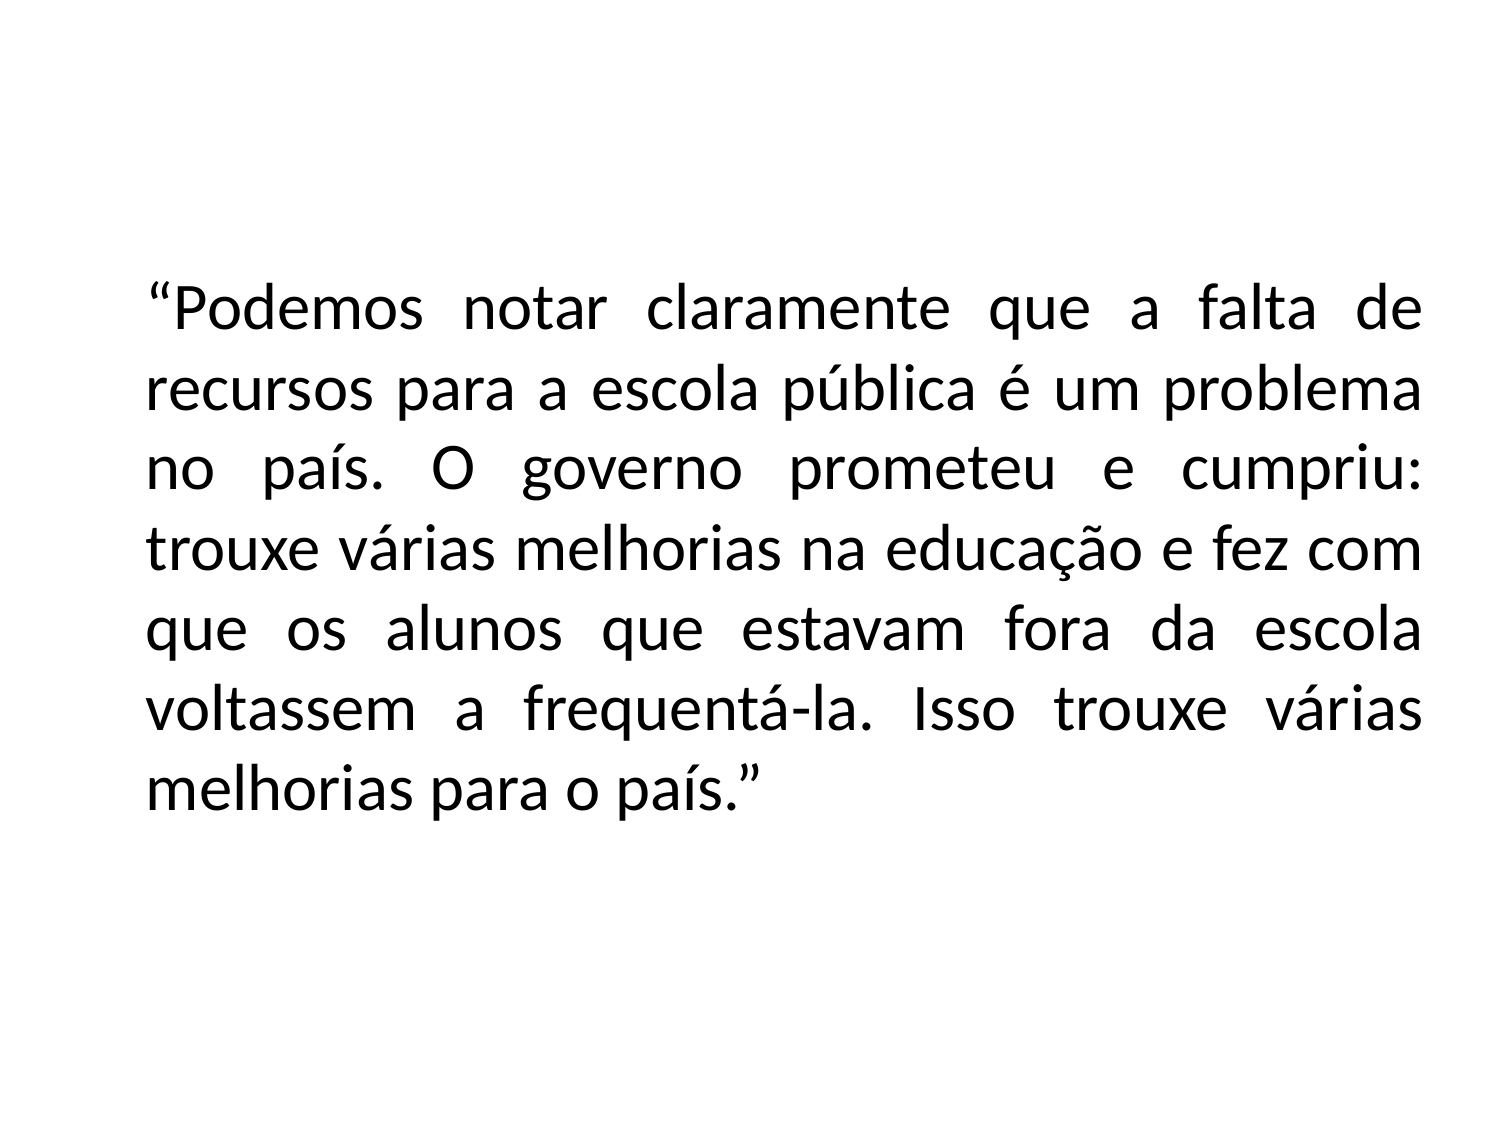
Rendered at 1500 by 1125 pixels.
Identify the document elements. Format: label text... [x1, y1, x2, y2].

list “Podemos notar claramente que a falta de recursos para a escola pública é um problema no país. O governo prometeu e cumpriu: trouxe várias melhorias na educação e fez com que os alunos que estavam fora da escola voltassem a frequentá-la. Isso trouxe várias melhorias para o país.” [75, 263, 1425, 916]
